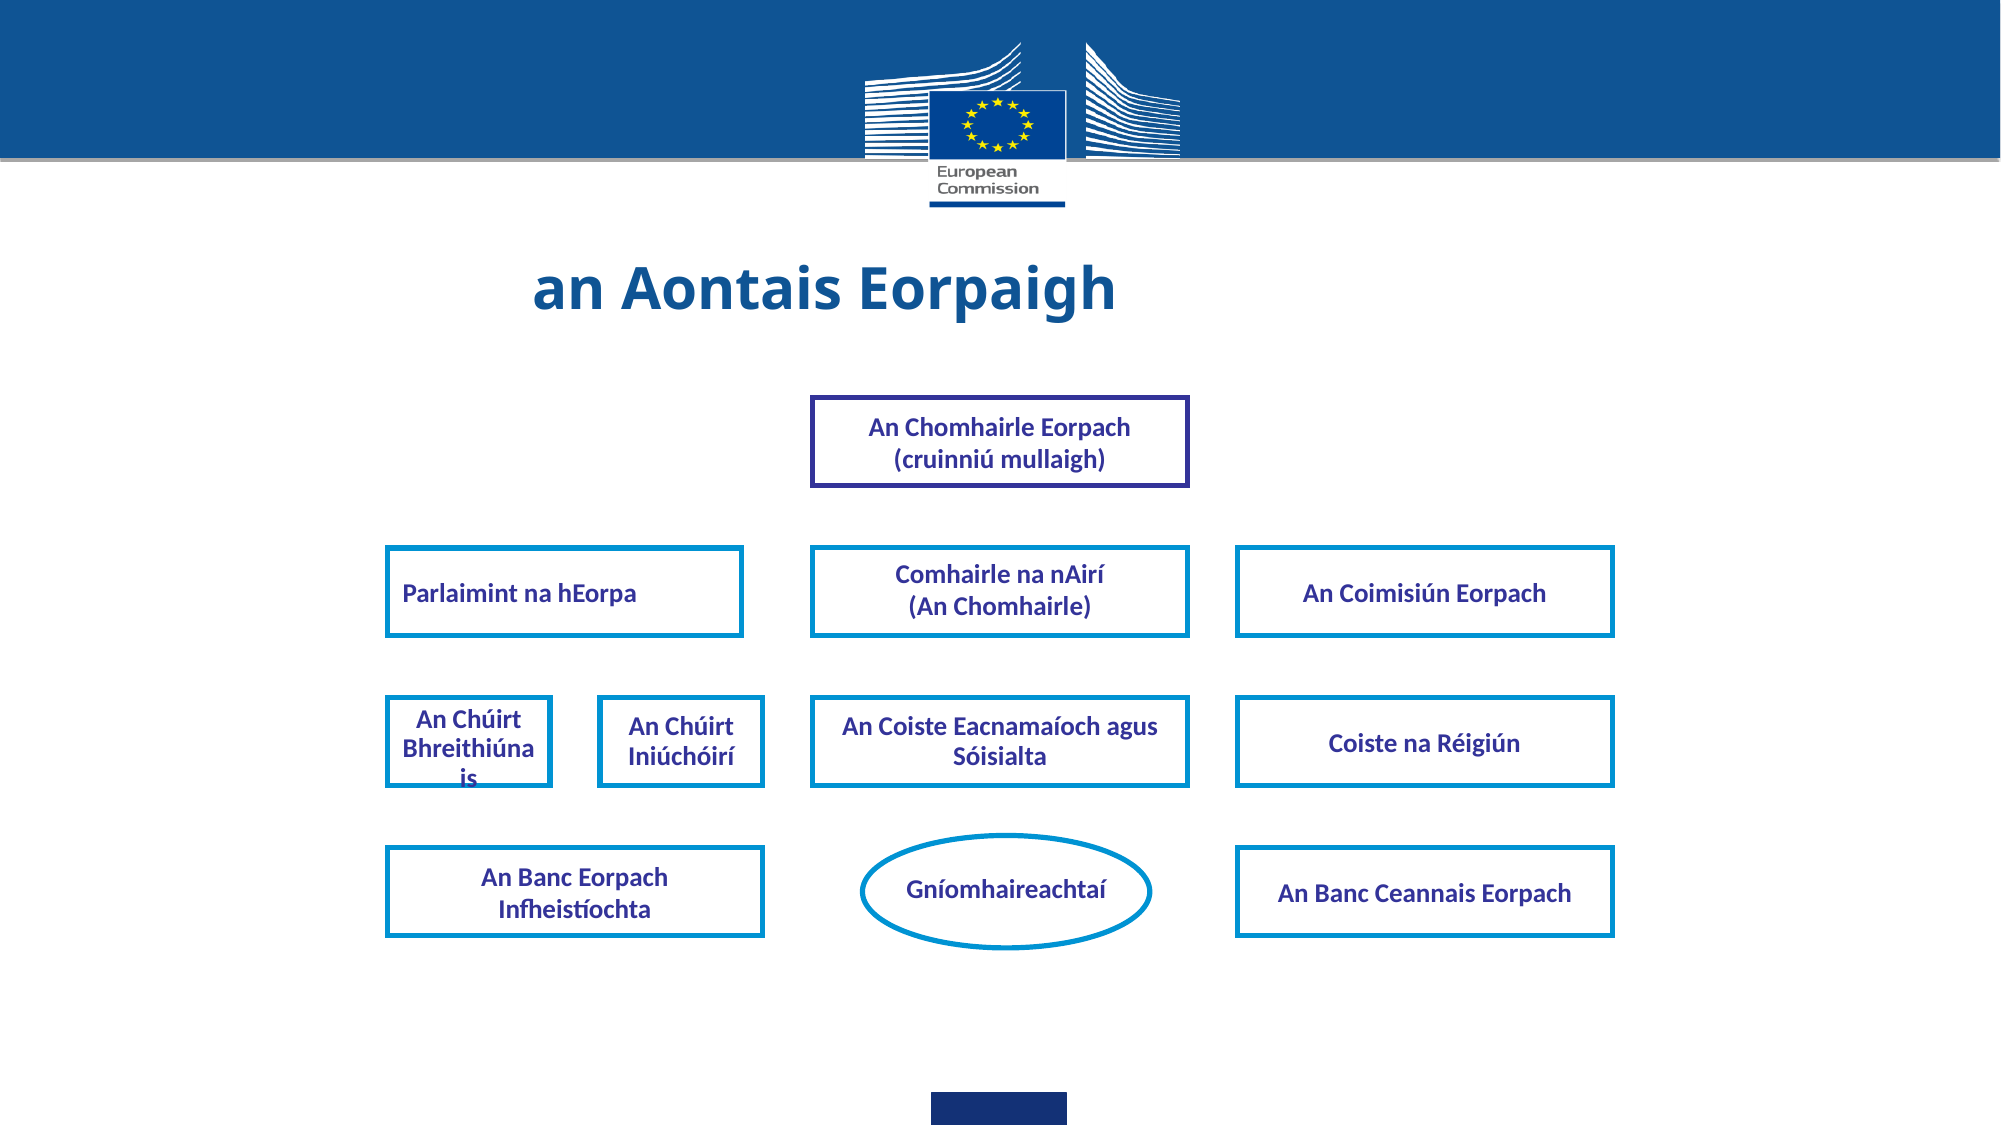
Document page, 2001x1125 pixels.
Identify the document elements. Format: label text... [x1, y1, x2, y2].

text_box Coiste na Réigiún [1237, 698, 1612, 785]
text_box Institiúidí an Aontais Eorpaigh [301, 243, 1520, 326]
text_box An Chúirt Bhreithiúnais [387, 698, 550, 785]
text_box An Banc Eorpach Infheistíochta [387, 848, 762, 935]
text_box Gníomhaireachtaí [838, 856, 1175, 919]
text_box An Chomhairle Eorpach (cruinniú mullaigh) [812, 398, 1187, 485]
text_box An Coiste Eacnamaíoch agus Sóisialta [812, 698, 1187, 785]
text_box An Coimisiún Eorpach [1237, 548, 1612, 635]
text_box An Banc Ceannais Eorpach [1237, 848, 1612, 935]
text_box An Chúirt Iniúchóirí [600, 698, 762, 785]
text_box Parlaimint na hEorpa [387, 547, 742, 636]
text_box Comhairle na nAirí (An Chomhairle) [812, 548, 1187, 635]
